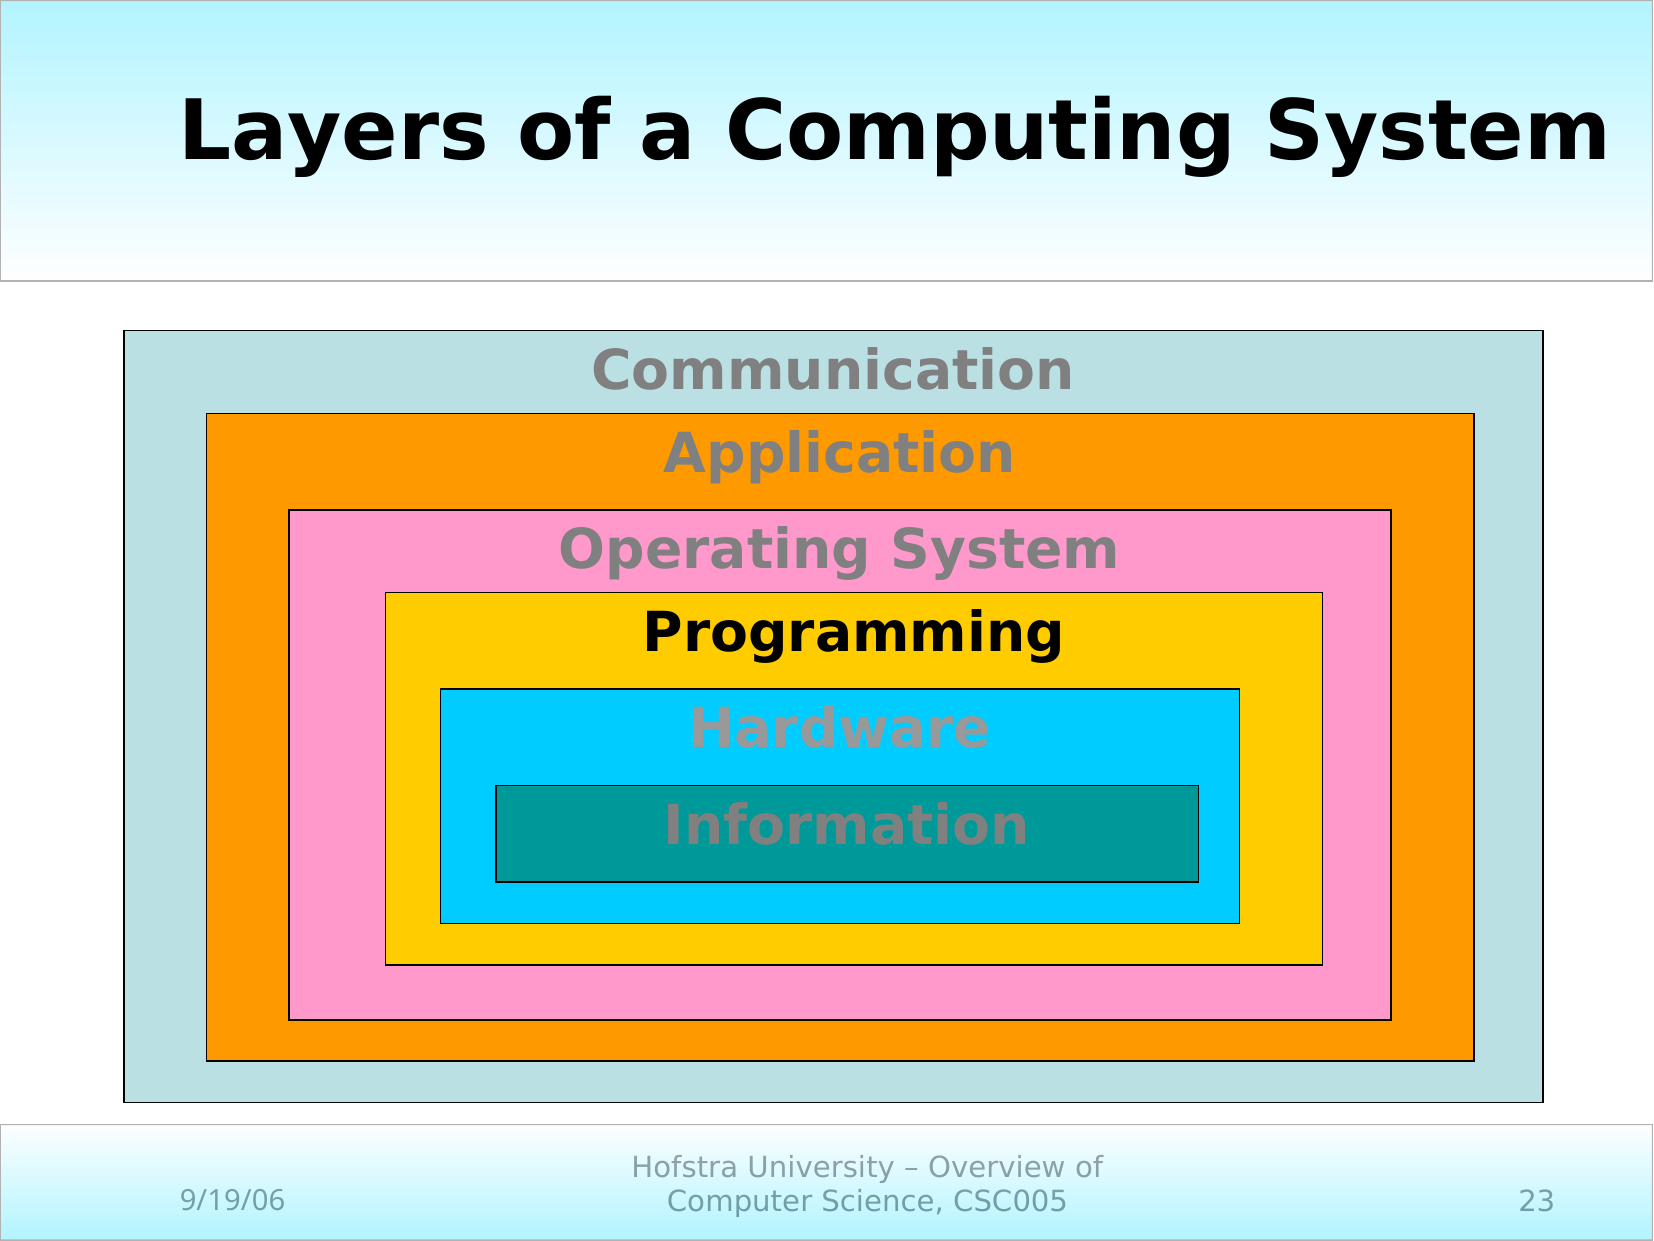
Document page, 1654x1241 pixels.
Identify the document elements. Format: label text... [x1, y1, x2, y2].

text_box Operating System [289, 509, 1392, 1020]
title Layers of a Computing System [151, 27, 1640, 235]
text_box Application [206, 413, 1474, 1062]
text_box Information [495, 785, 1199, 883]
text_box Communication [123, 330, 1543, 1103]
text_box Hardware [440, 688, 1240, 924]
text_box Programming [385, 592, 1323, 965]
